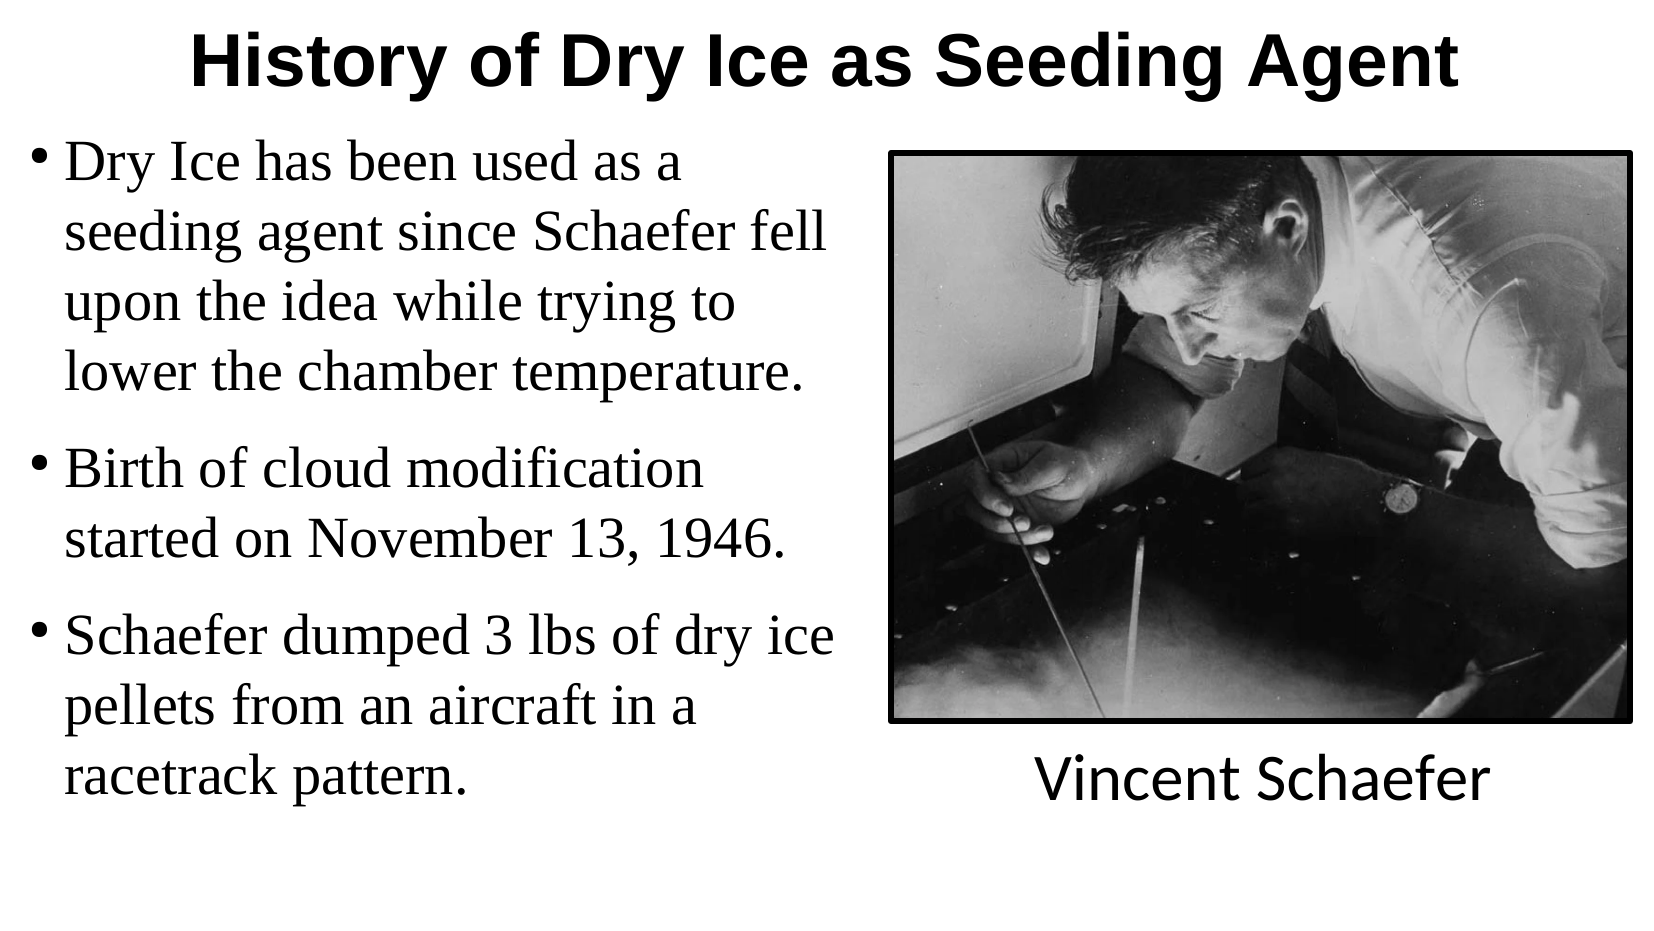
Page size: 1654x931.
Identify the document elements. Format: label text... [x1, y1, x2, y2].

text_box Dry Ice has been used as a seeding agent since Schaefer fell upon the idea while trying to lower the chamber temperature. Birth of cloud modification started on November 13, 1946. Schaefer dumped 3 lbs of dry ice pellets from an aircraft in a racetrack pattern. [2, 114, 863, 814]
title History of Dry Ice as Seeding Agent [0, 5, 1654, 107]
text_box Vincent Schaefer [894, 732, 1633, 845]
picture [894, 155, 1628, 719]
